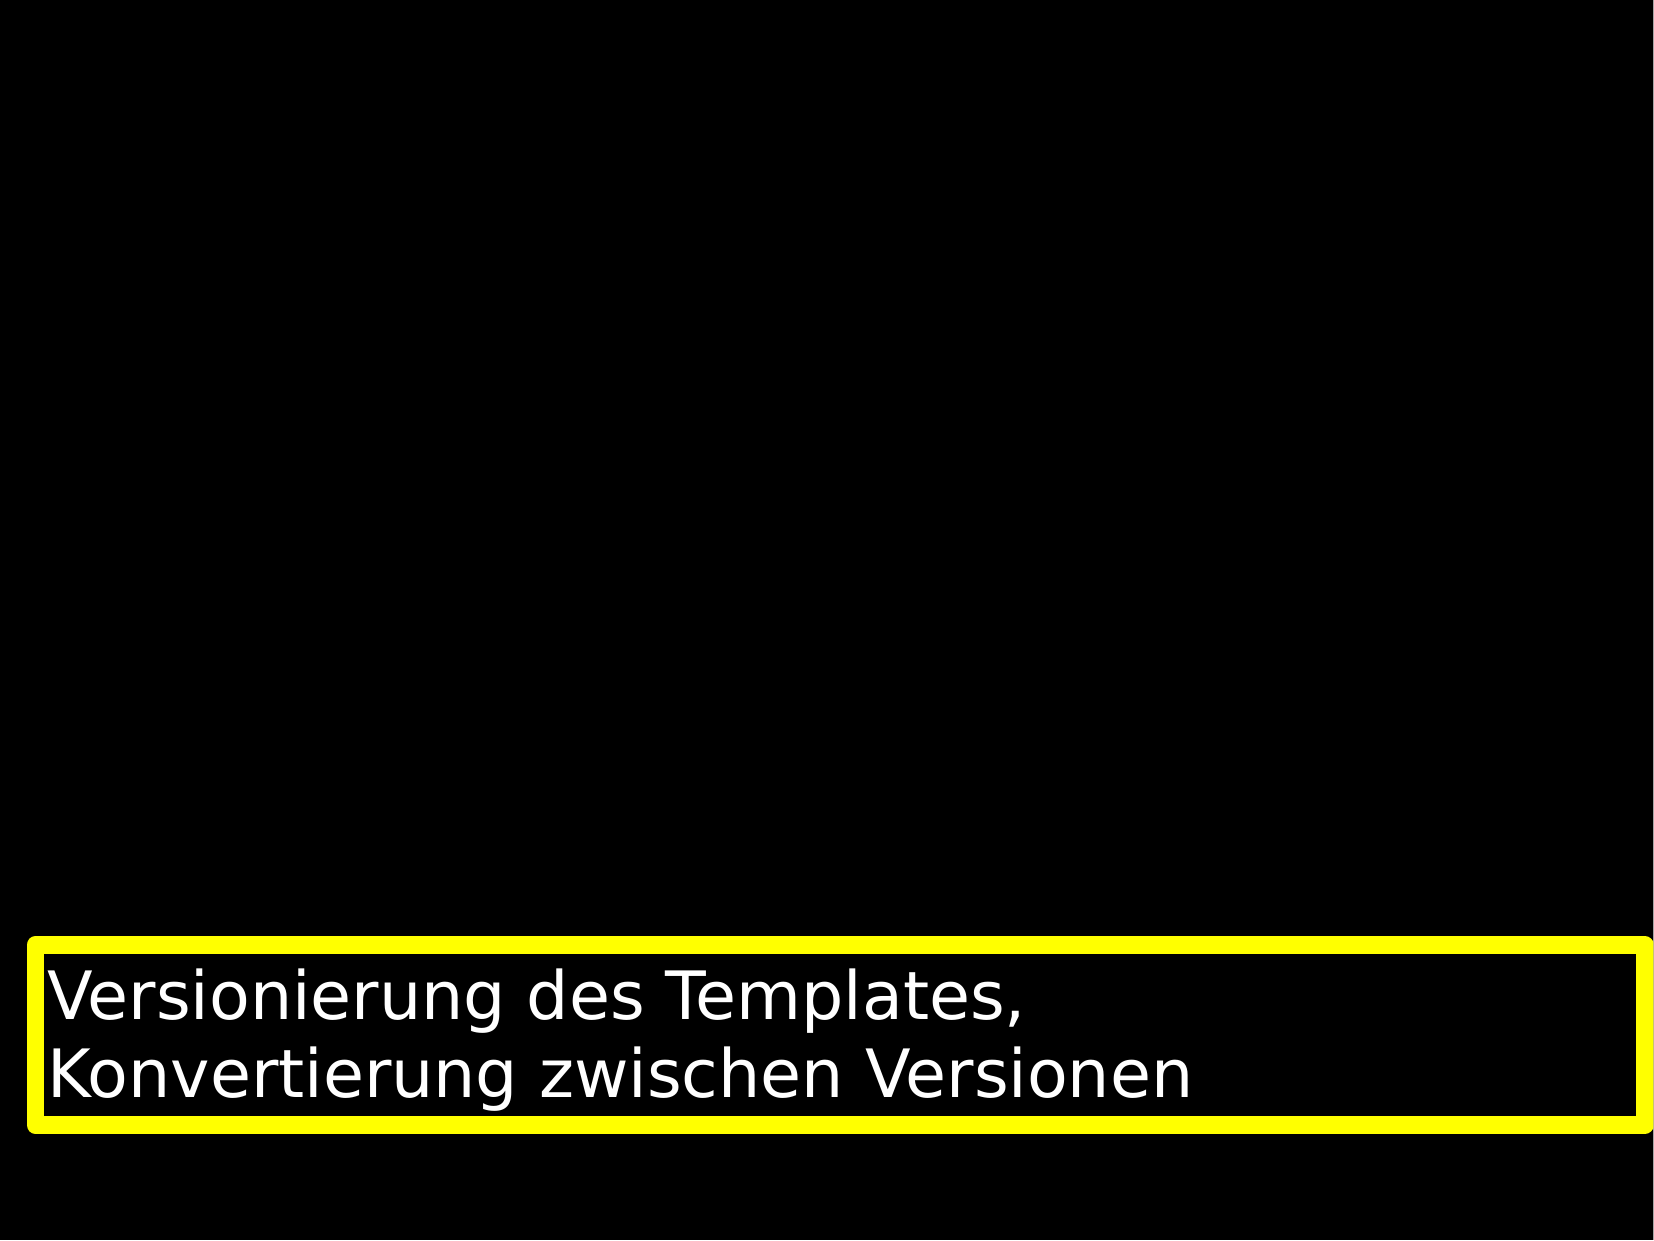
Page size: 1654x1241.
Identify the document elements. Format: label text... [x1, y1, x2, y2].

text_box Versionierung des Templates, Konvertierung zwischen Versionen [35, 945, 1645, 1126]
